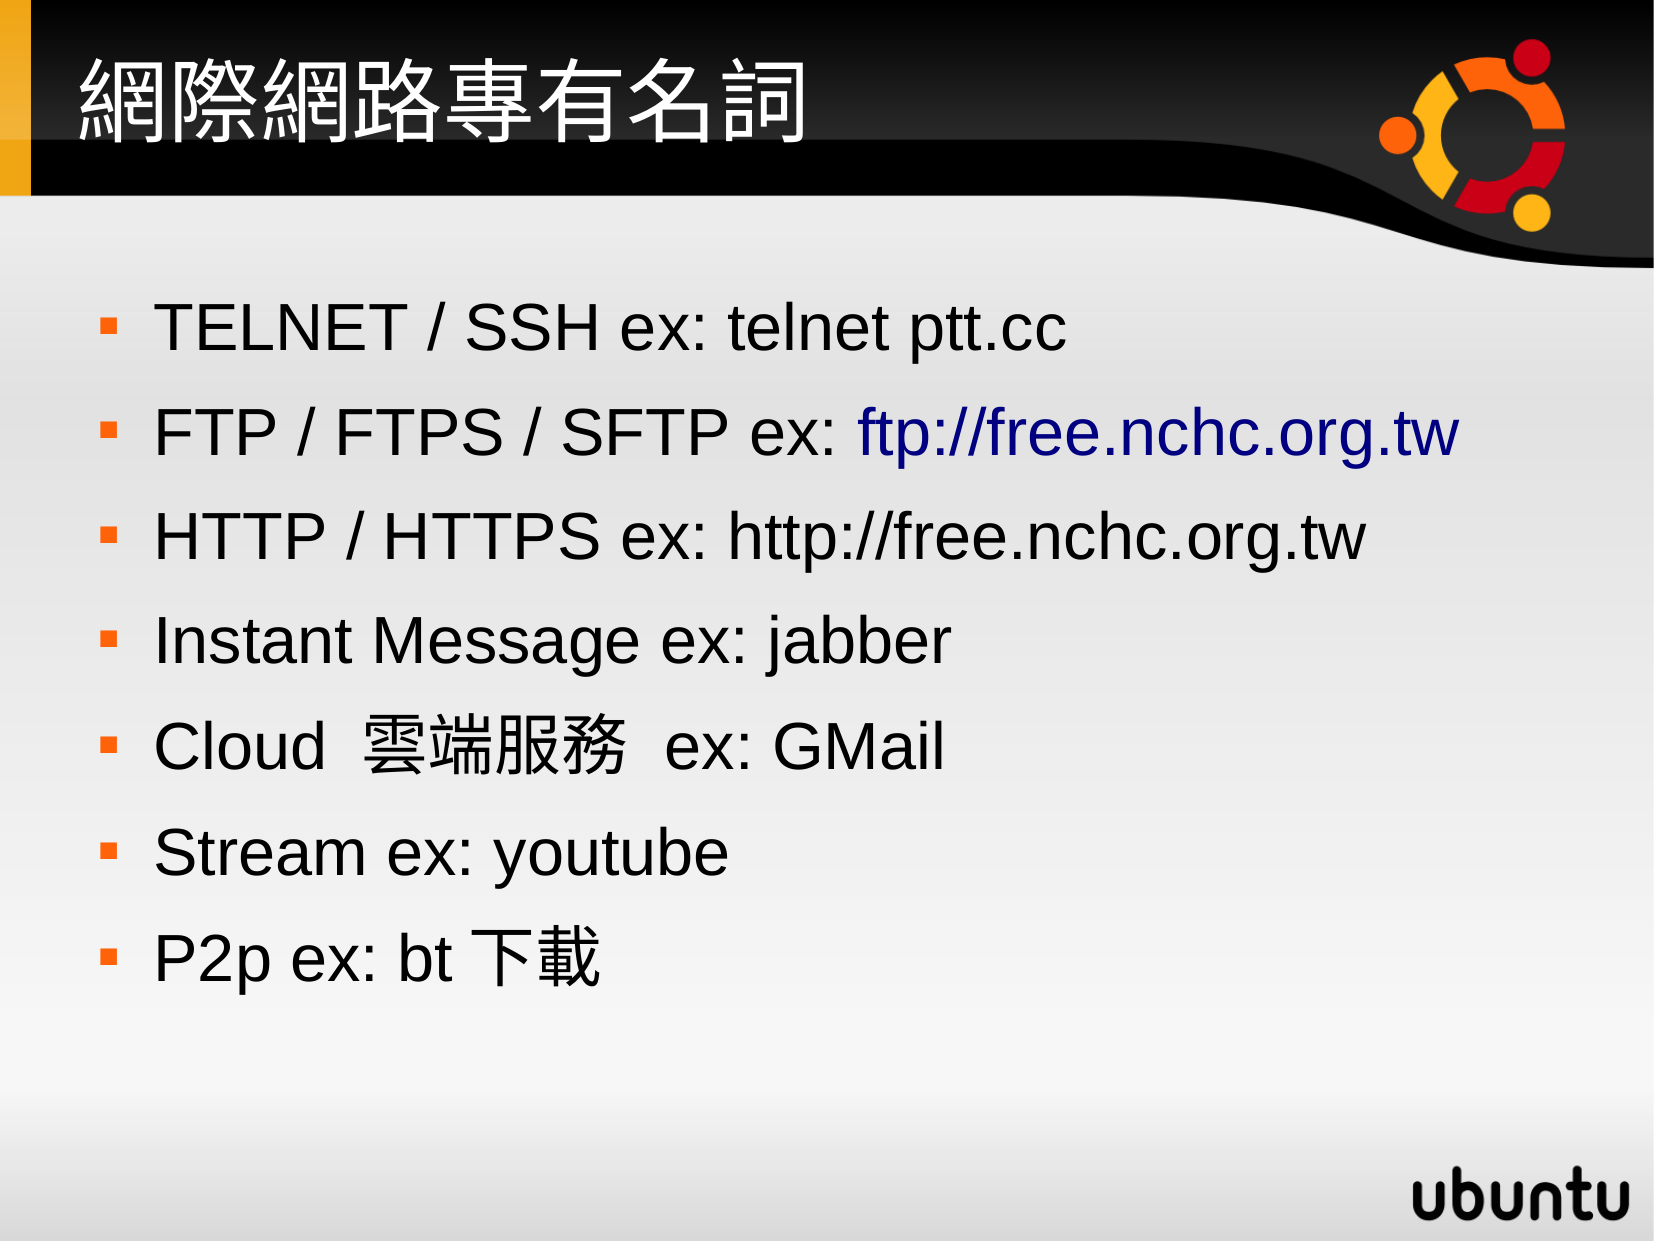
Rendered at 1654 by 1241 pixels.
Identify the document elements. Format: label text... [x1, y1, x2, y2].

title 網際網路專有名詞 [76, 0, 1565, 208]
list TELNET / SSH ex: telnet ptt.cc FTP / FTPS / SFTP ex: ftp://free.nchc.org.tw HTTP / HTTPS ex: http://free.nchc.org.tw Instant Message ex: jabber Cloud 雲端服務 ex: GMail Stream ex: youtube P2p ex: bt下載 [82, 290, 1571, 1109]
picture [0, 0, 1654, 1241]
